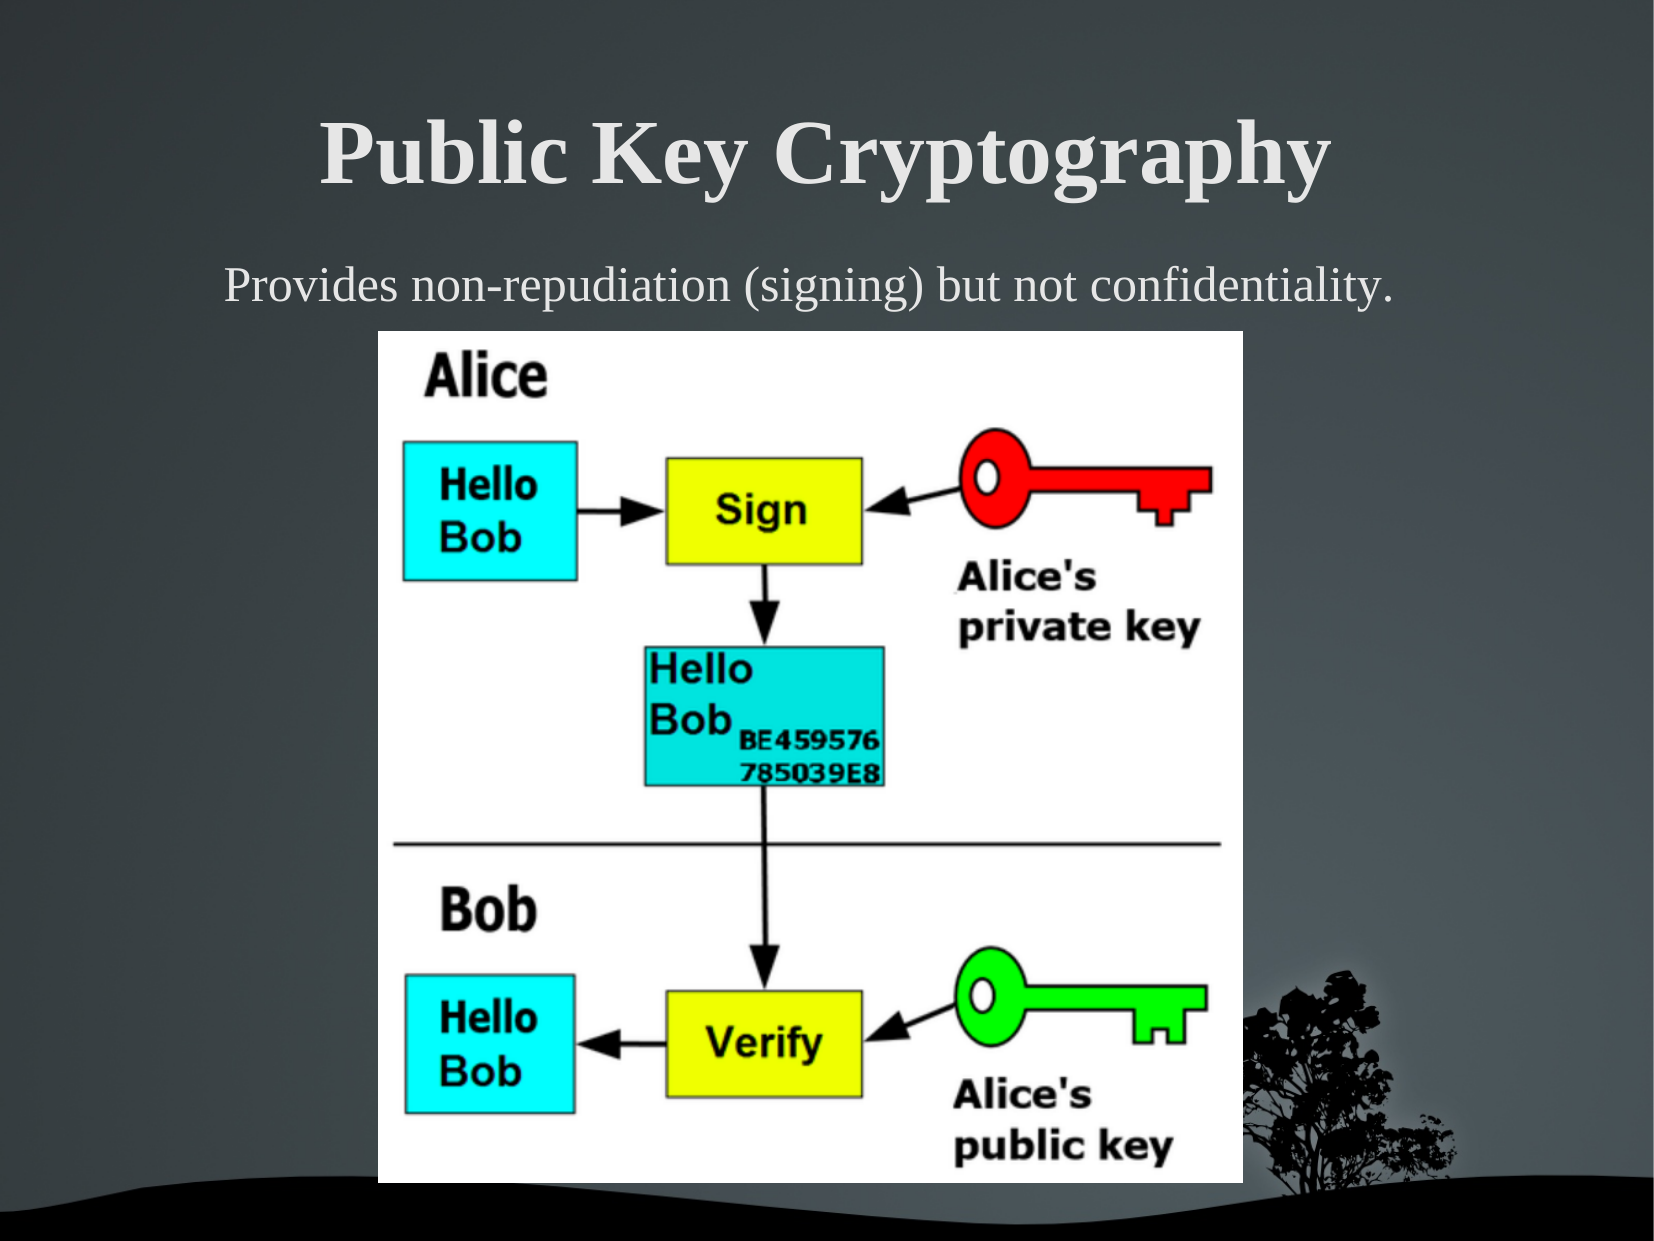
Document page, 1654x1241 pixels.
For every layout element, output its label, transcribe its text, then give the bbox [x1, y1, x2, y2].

text_box Provides non-repudiation (signing) but not confidentiality. [205, 256, 1449, 348]
picture [0, 0, 1654, 1241]
title Public Key Cryptography [82, 49, 1571, 257]
